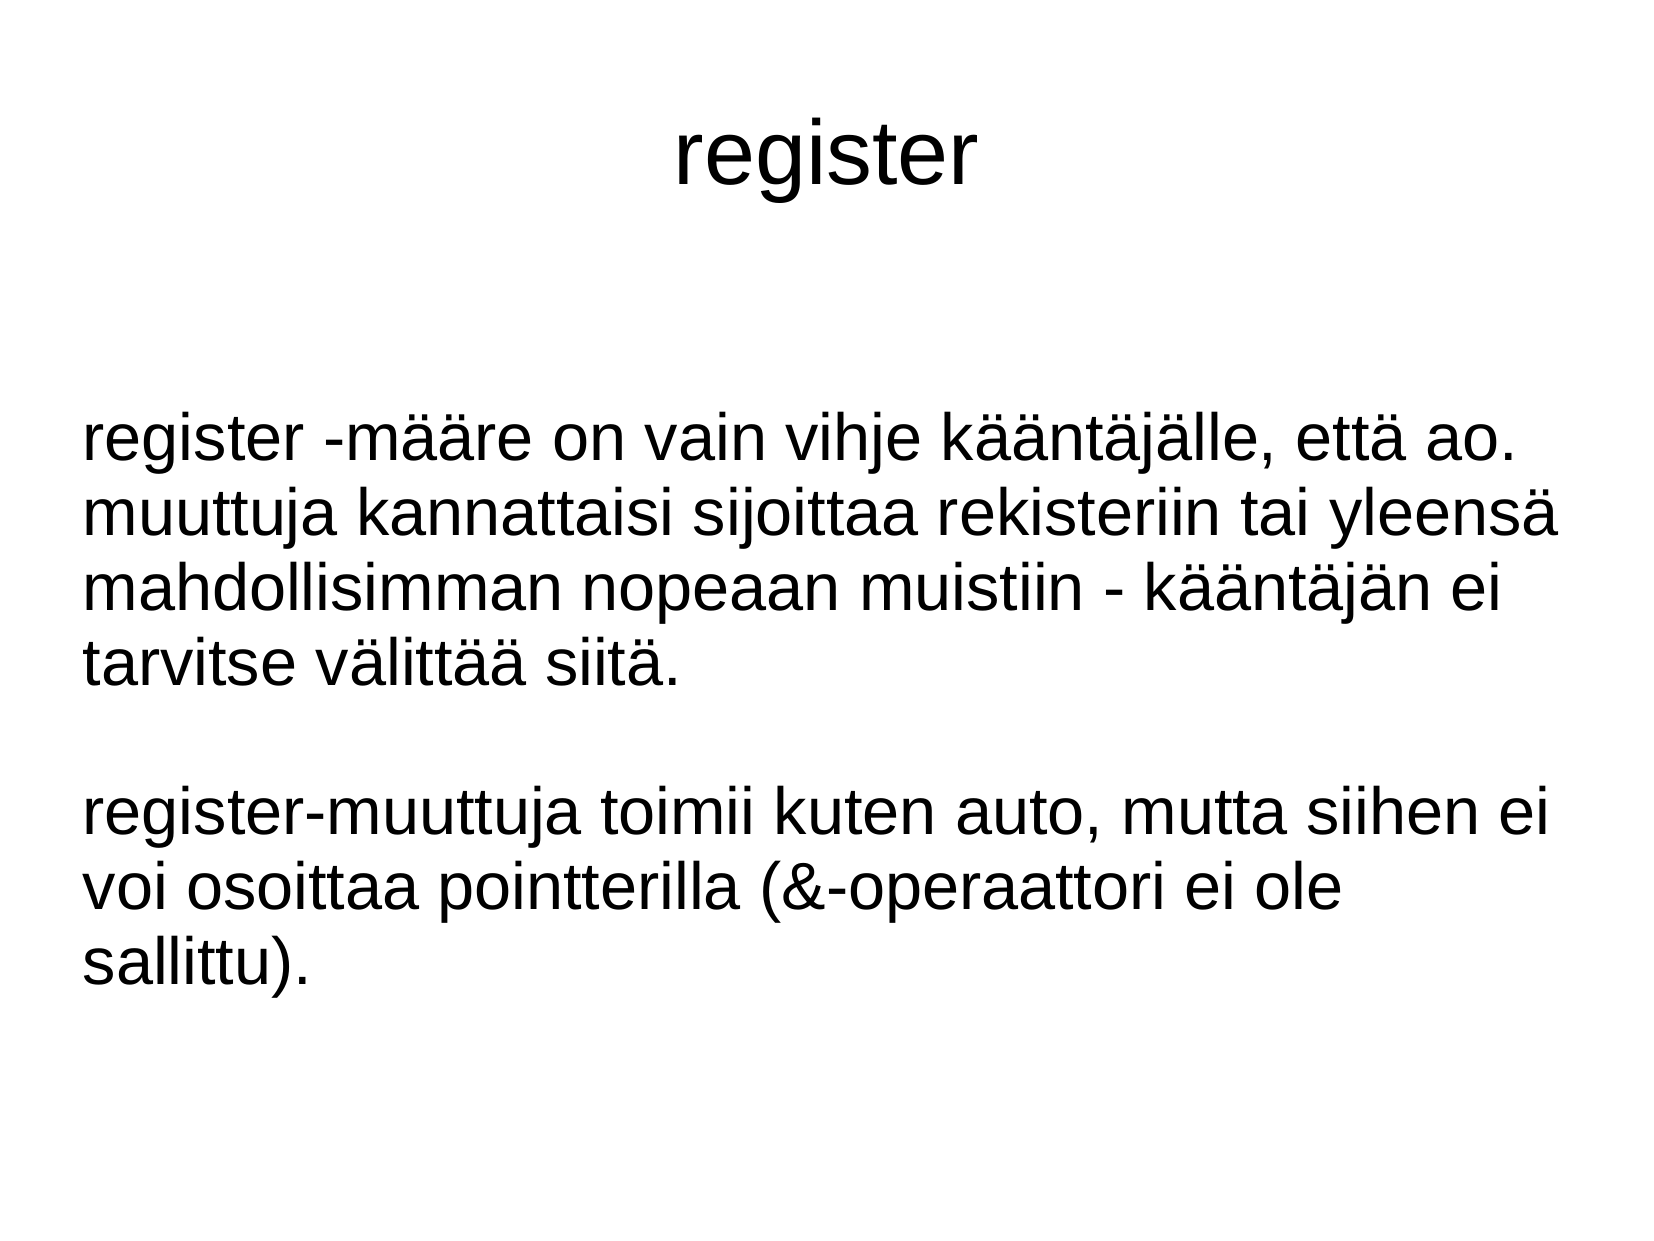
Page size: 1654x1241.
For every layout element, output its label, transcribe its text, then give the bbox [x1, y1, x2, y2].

title register [82, 56, 1571, 250]
subtitle register -määre on vain vihje kääntäjälle, että ao. muuttuja kannattaisi sijoittaa rekisteriin tai yleensä mahdollisimman nopeaan muistiin - kääntäjän ei tarvitse välittää siitä. register-muuttuja toimii kuten auto, mutta siihen ei voi osoittaa pointterilla (&-operaattori ei ole sallittu). [82, 290, 1571, 1109]
